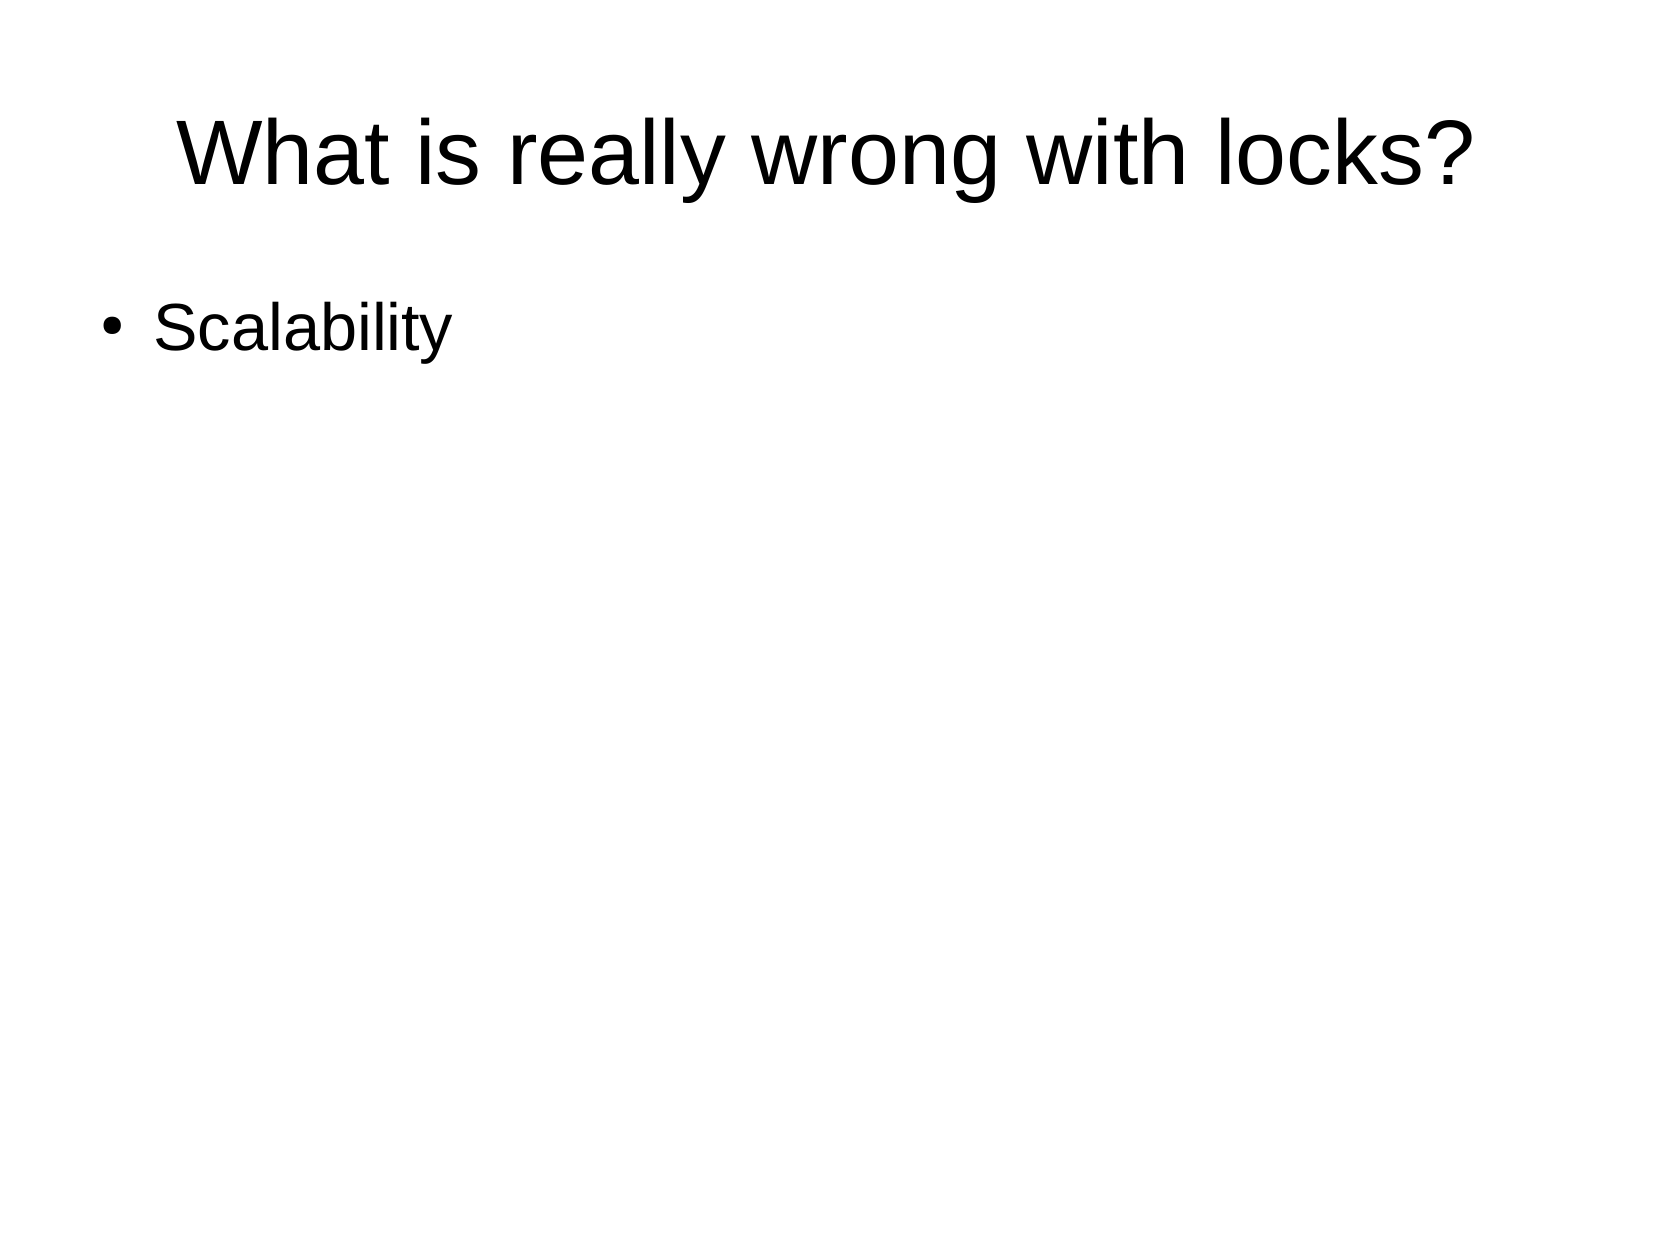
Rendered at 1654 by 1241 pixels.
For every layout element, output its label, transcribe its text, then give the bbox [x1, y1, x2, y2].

list Scalability [82, 290, 1571, 1010]
title What is really wrong with locks? [82, 49, 1571, 257]
